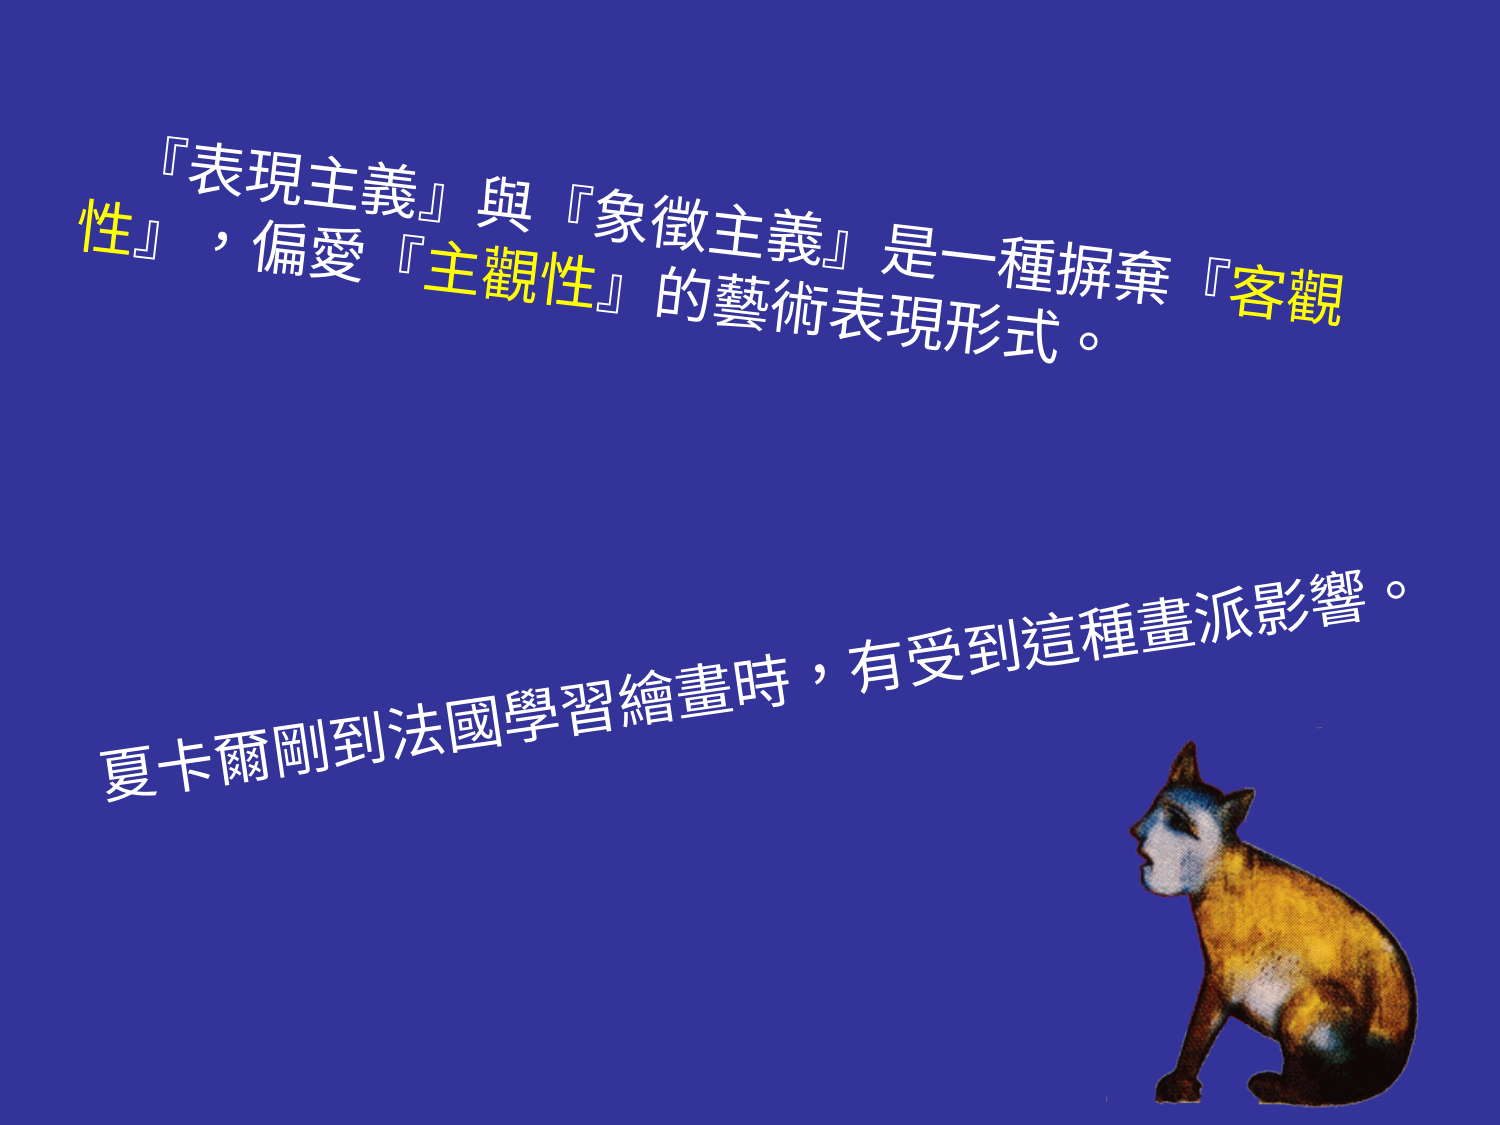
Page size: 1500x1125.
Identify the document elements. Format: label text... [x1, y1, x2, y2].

text_box 『表現主義』與『象徵主義』是一種摒棄『客觀性』，偏愛『主觀性』的藝術表現形式。 [1, 102, 1434, 423]
text_box 夏卡爾剛到法國學習繪畫時，有受到這種畫派影響。 [78, 531, 1499, 821]
picture [1106, 727, 1427, 1125]
